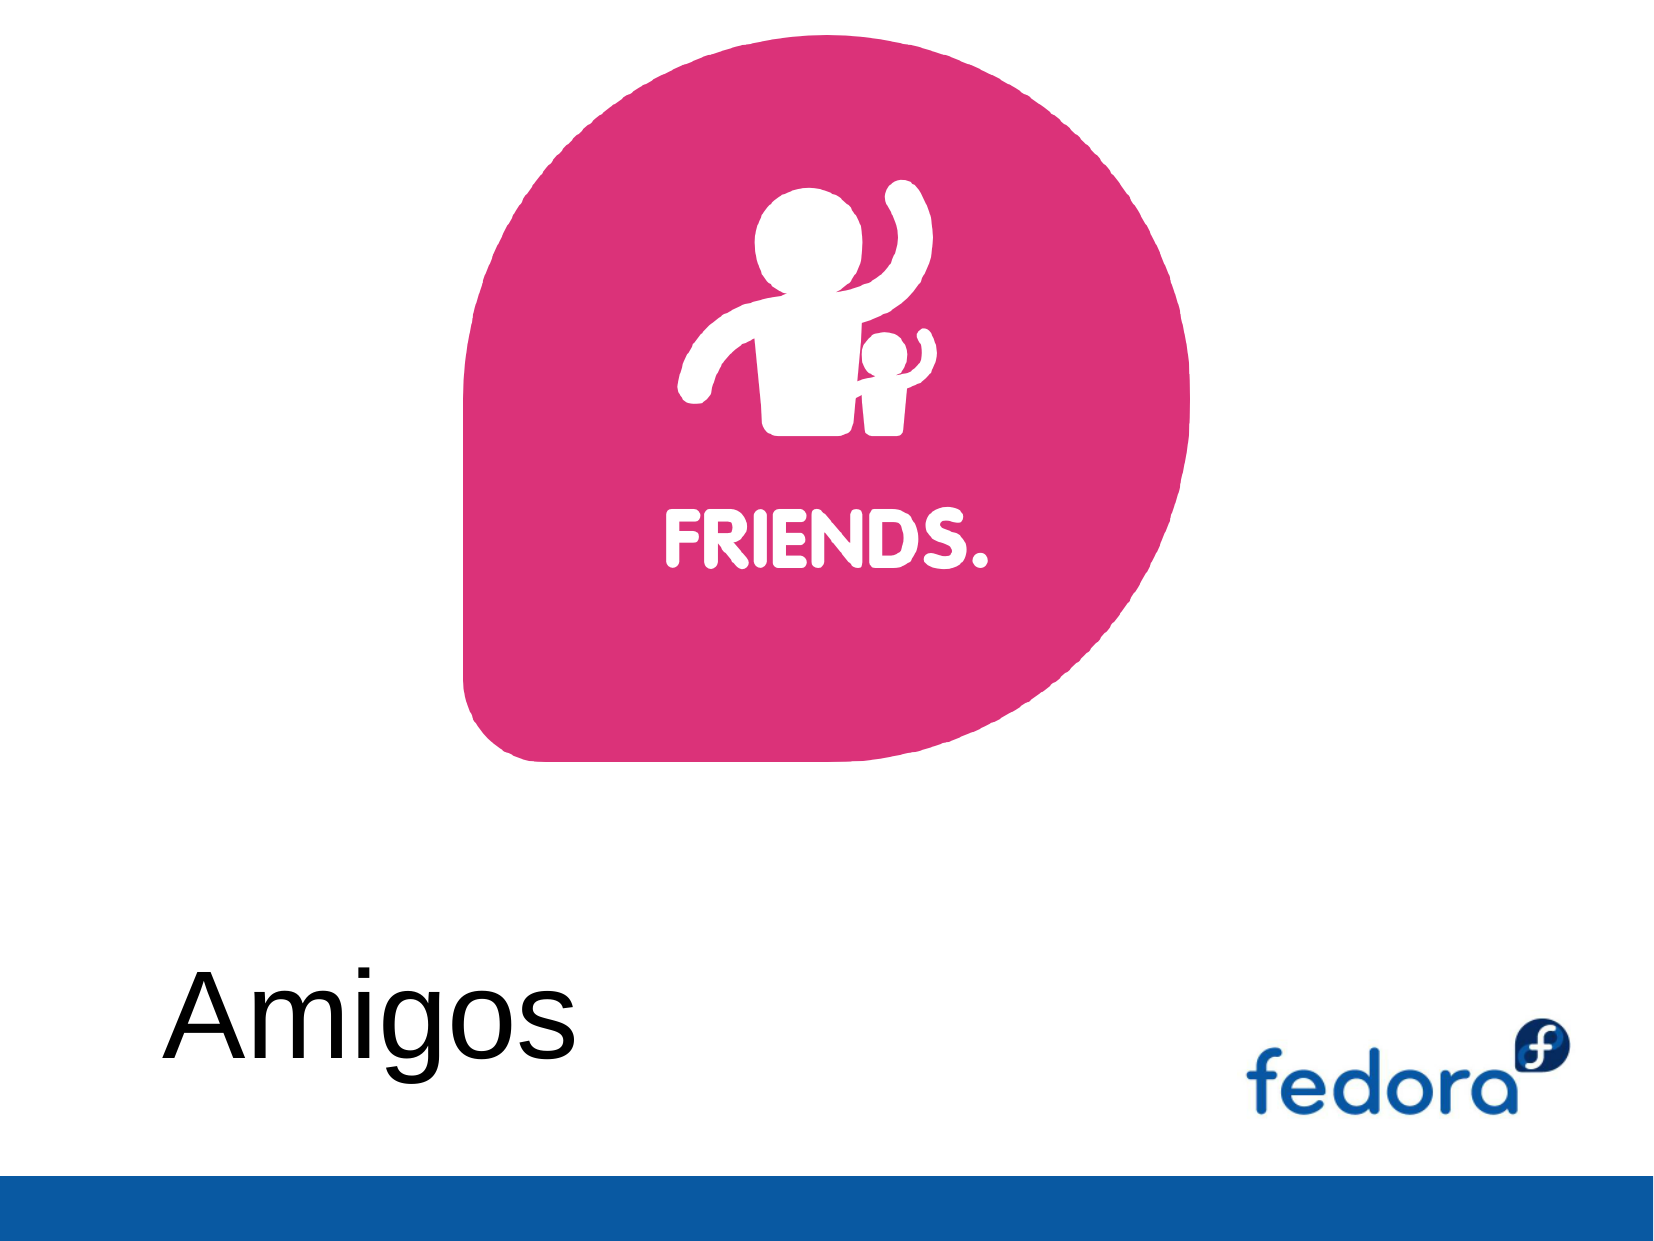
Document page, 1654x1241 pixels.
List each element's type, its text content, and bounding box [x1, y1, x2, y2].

picture [1237, 1010, 1576, 1125]
picture [463, 35, 1190, 762]
text_box Amigos [148, 937, 595, 1198]
picture [0, 1176, 1654, 1241]
